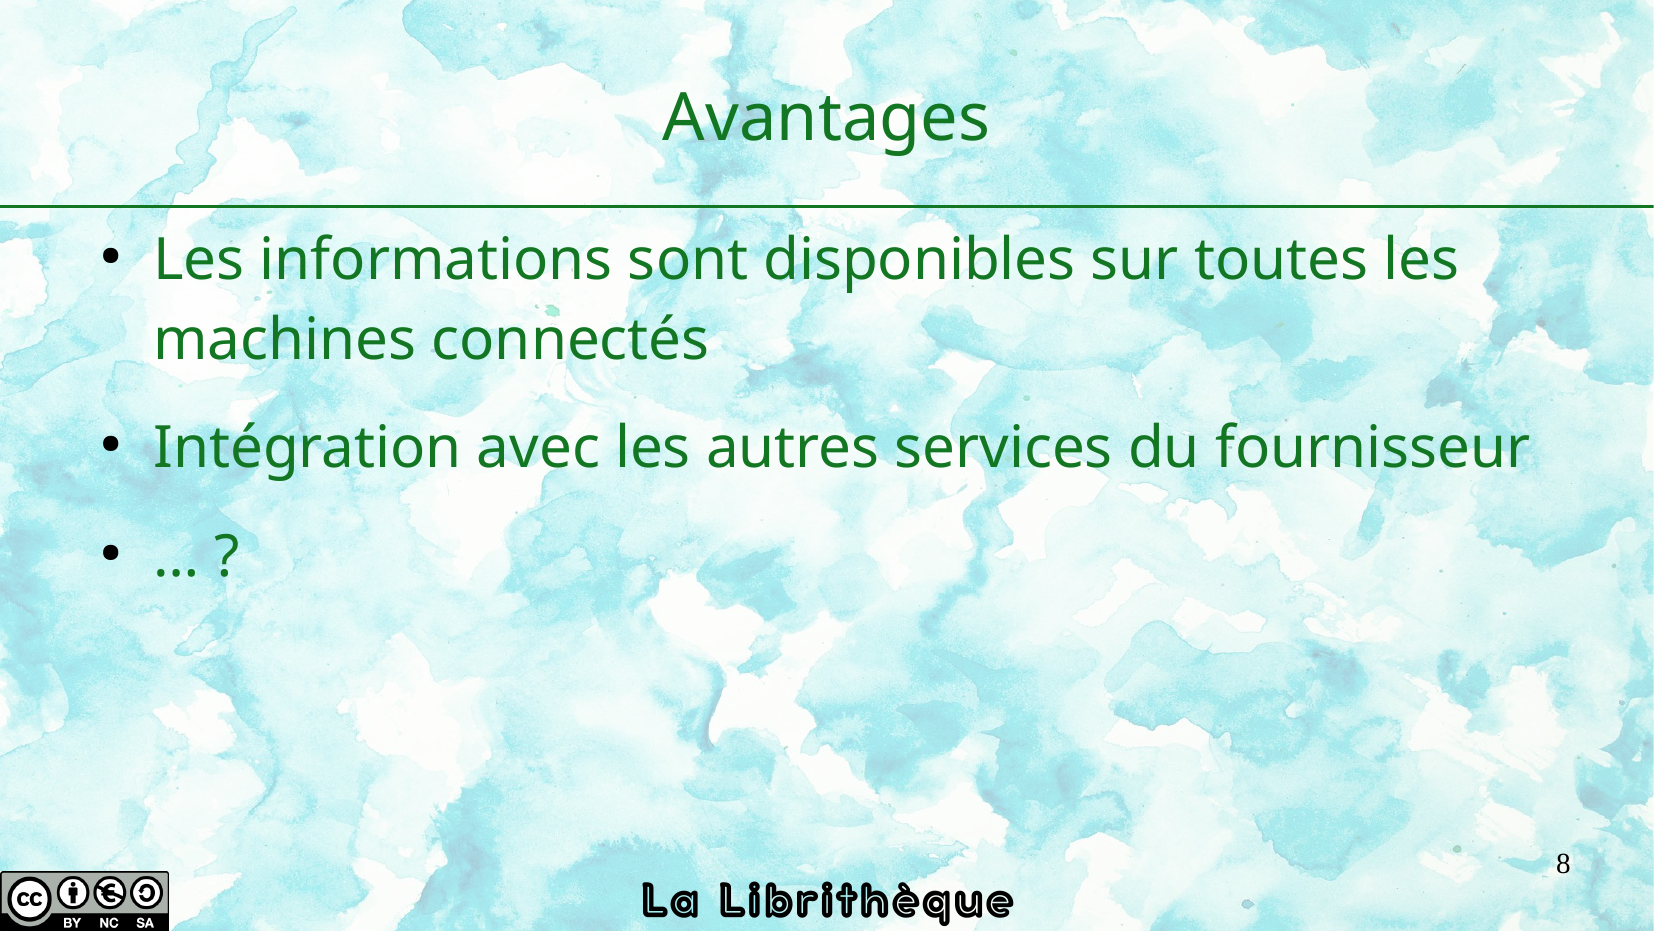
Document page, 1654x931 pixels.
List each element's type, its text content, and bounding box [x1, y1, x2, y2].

list Les informations sont disponibles sur toutes les machines connectés Intégration avec les autres services du fournisseur … ? [82, 217, 1571, 827]
picture [628, 827, 1026, 931]
picture [0, 871, 169, 931]
title Avantages [82, 37, 1571, 193]
